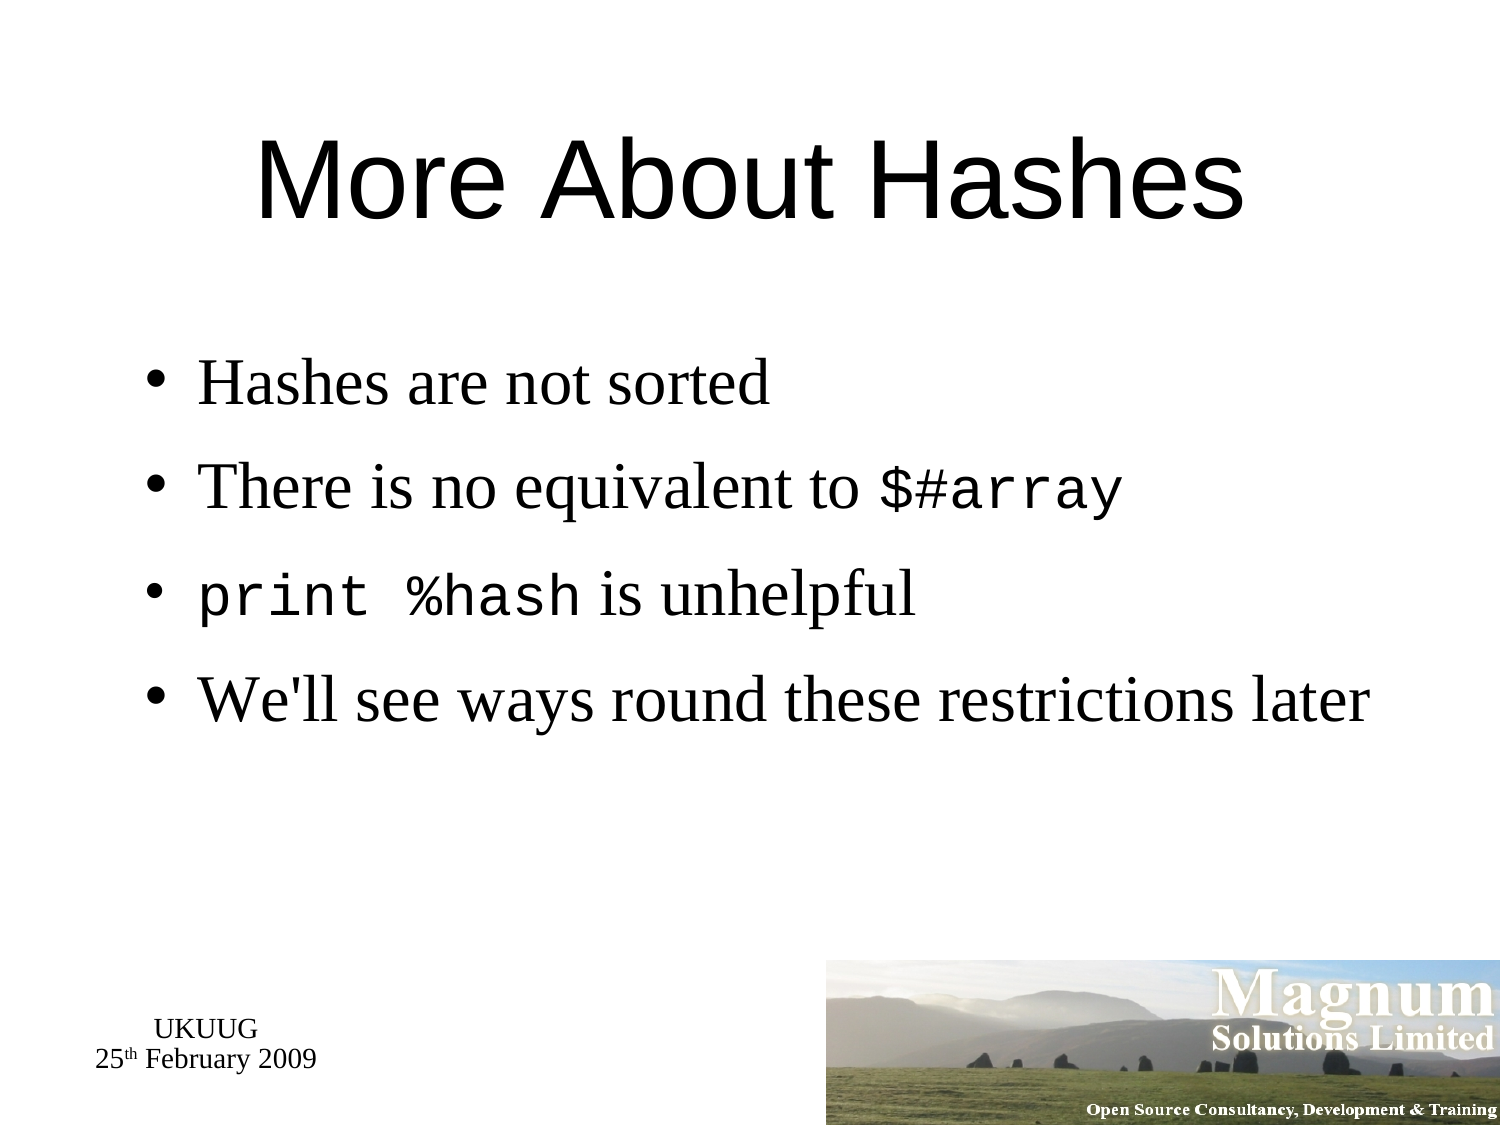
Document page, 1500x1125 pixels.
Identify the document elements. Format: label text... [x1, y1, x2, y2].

picture [826, 960, 1500, 1125]
title More About Hashes [112, 62, 1388, 250]
list Hashes are not sorted There is no equivalent to $#array print %hash is unhelpful We'll see ways round these restrictions later [112, 337, 1388, 1013]
